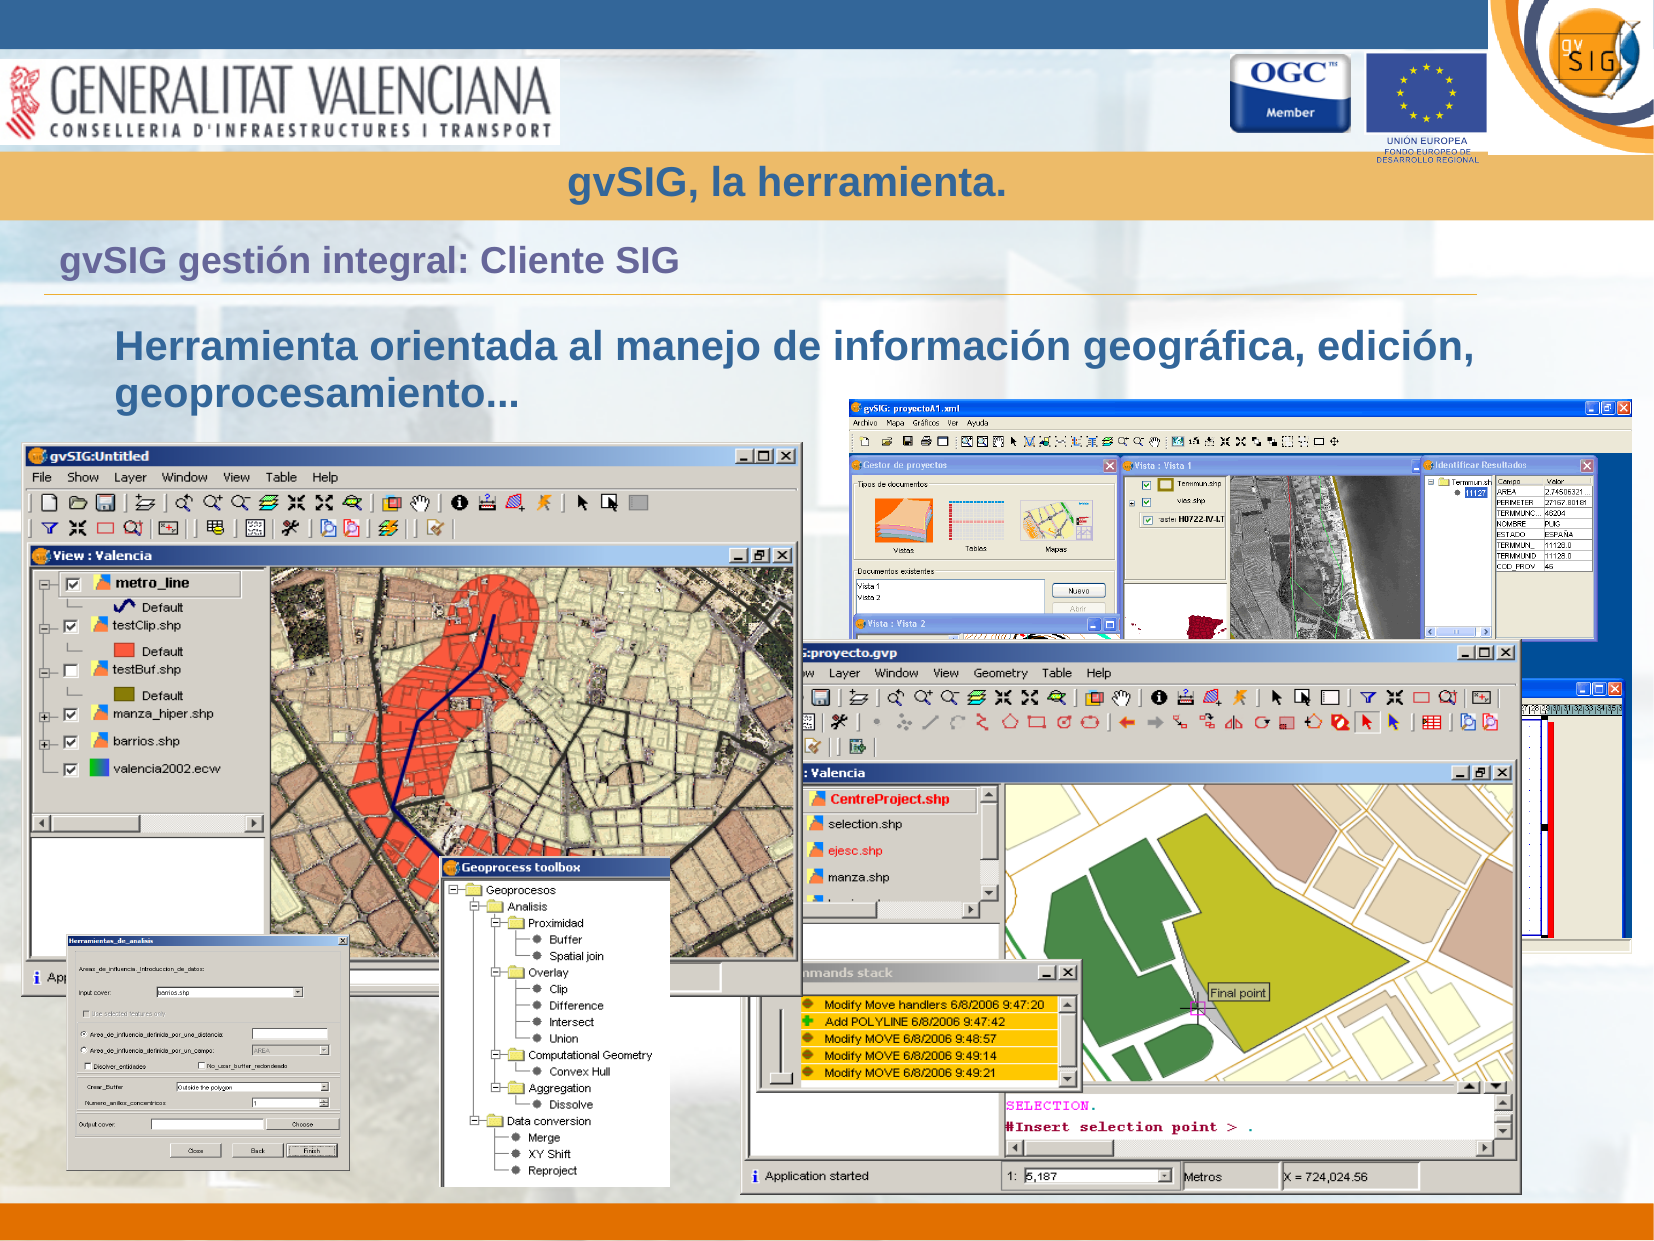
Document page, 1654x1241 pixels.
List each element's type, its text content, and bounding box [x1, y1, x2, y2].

text_box gvSIG, la herramienta. [0, 151, 1575, 228]
text_box Herramienta orientada al manejo de información geográfica, edición, geoprocesamiento... [99, 315, 1629, 424]
picture [1230, 54, 1351, 133]
picture [0, 59, 560, 145]
text_box gvSIG gestión integral: Cliente SIG [44, 231, 1480, 303]
picture [1364, 0, 1654, 155]
picture [21, 399, 1632, 1195]
